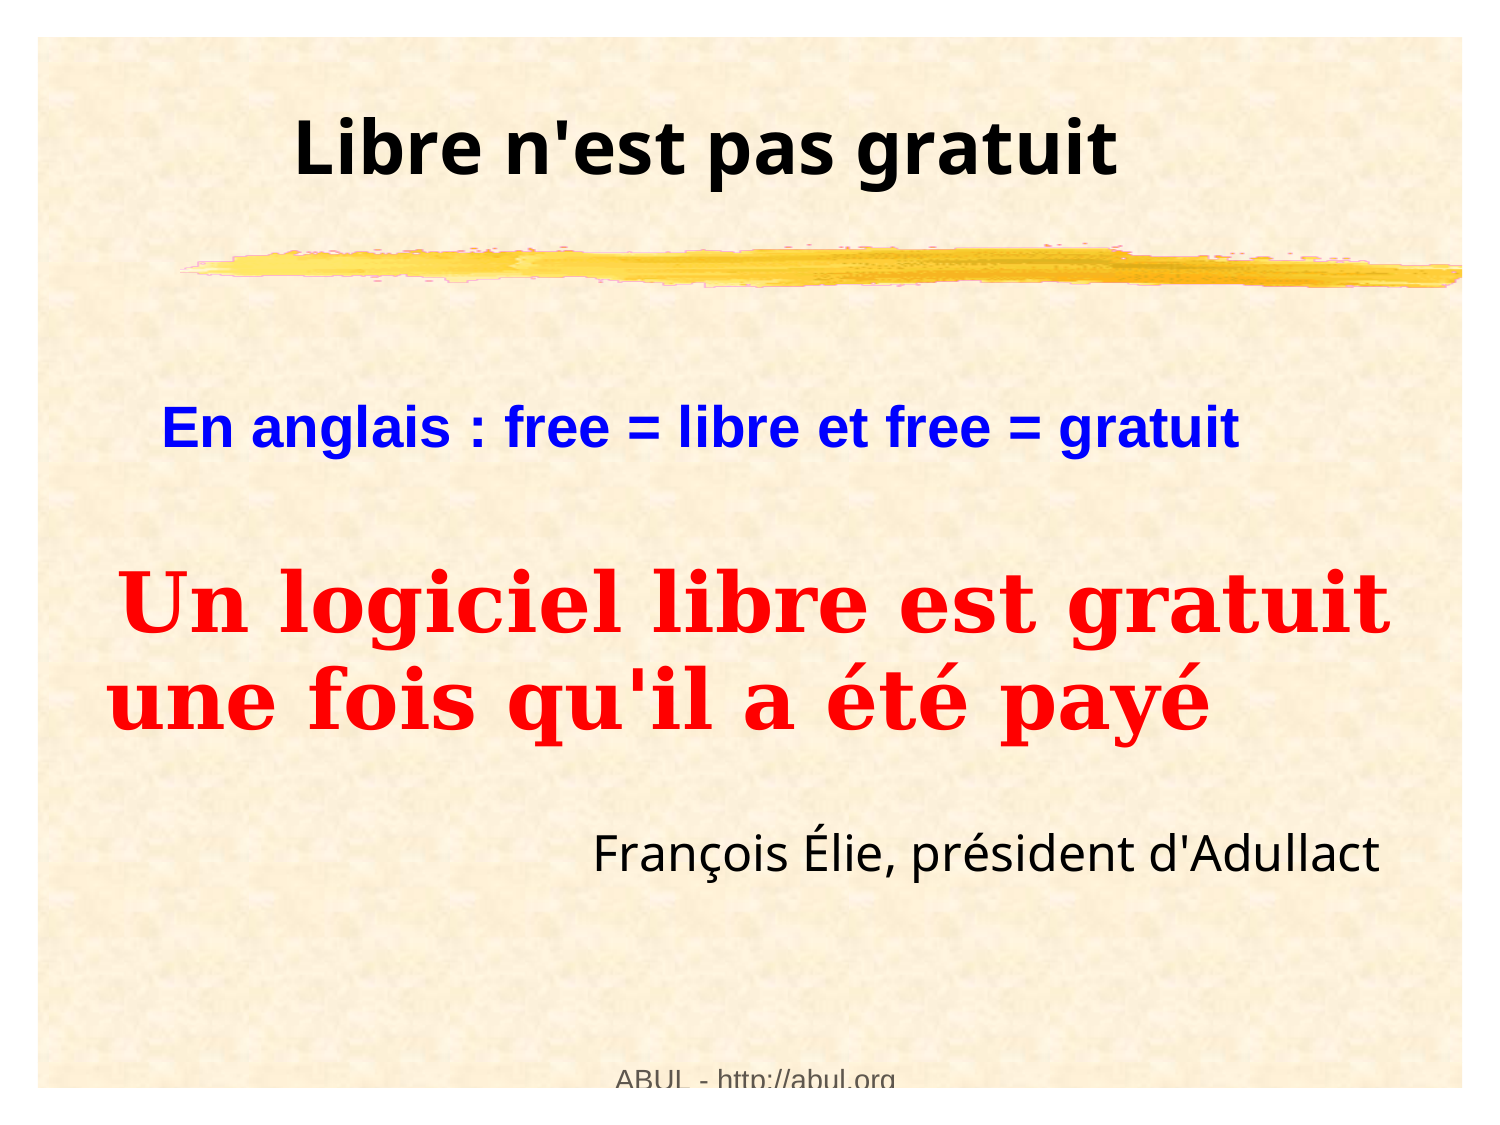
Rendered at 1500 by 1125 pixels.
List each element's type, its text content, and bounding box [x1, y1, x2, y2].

picture [618, 1084, 630, 1088]
picture [754, 1076, 761, 1088]
picture [811, 1076, 818, 1088]
picture [639, 1072, 648, 1078]
picture [639, 1081, 649, 1088]
picture [37, 37, 1463, 1088]
picture [620, 1073, 627, 1082]
text_box En anglais : free = libre et free = gratuit [128, 386, 1435, 480]
picture [722, 1076, 729, 1088]
title Libre n'est pas gratuit [101, 39, 1312, 253]
text_box Un logiciel libre est gratuit une fois qu'il a été payé François Élie, président d'Adullact [105, 553, 1429, 872]
picture [858, 1076, 866, 1088]
picture [794, 1082, 801, 1088]
picture [738, 1076, 743, 1088]
picture [883, 1076, 891, 1088]
